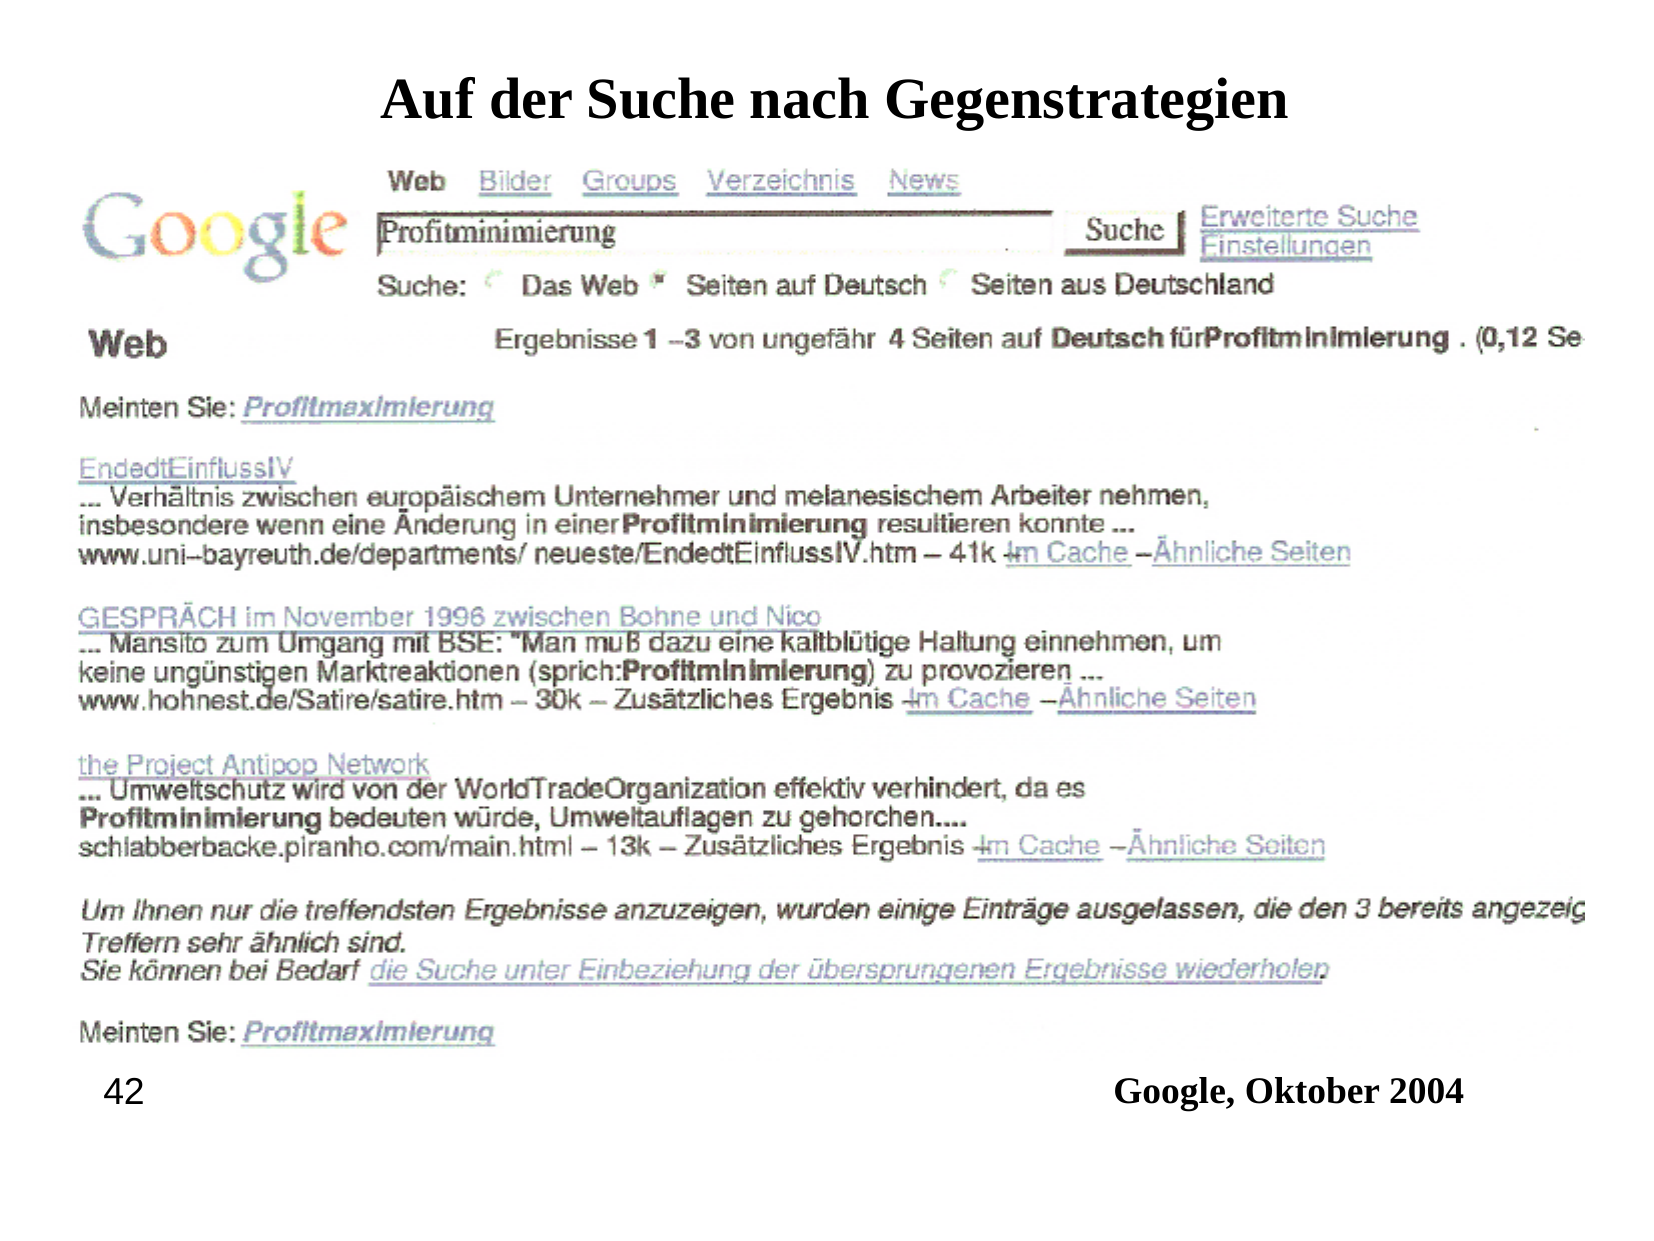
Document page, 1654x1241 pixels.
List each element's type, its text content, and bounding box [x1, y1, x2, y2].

picture [69, 167, 1585, 1063]
text_box Google, Oktober 2004 [1098, 1062, 1483, 1120]
text_box <Nummer> [88, 1062, 181, 1120]
text_box Auf der Suche nach Gegenstrategien [366, 59, 1329, 139]
